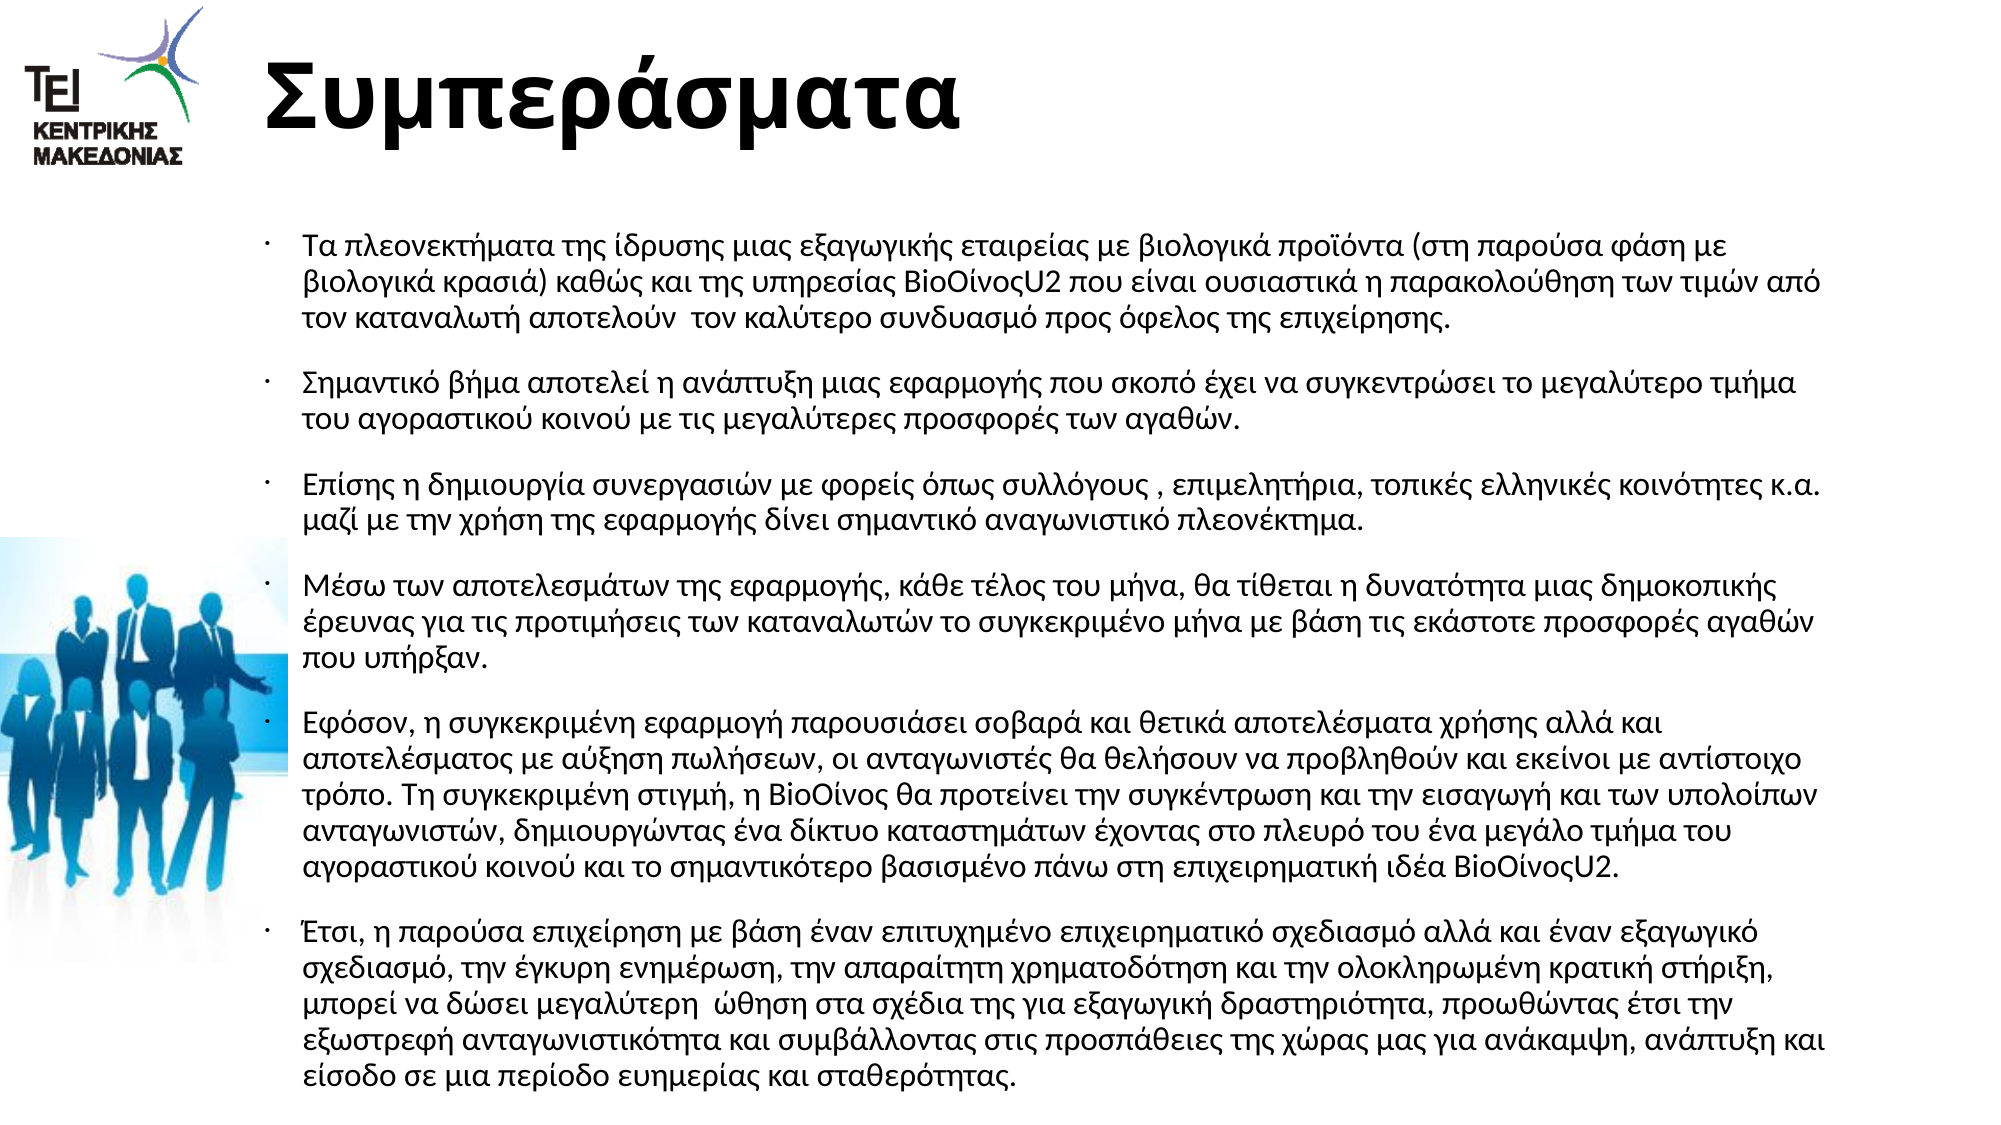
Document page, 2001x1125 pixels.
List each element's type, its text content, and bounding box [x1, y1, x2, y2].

list Τα πλεονεκτήματα της ίδρυσης μιας εξαγωγικής εταιρείας με βιολογικά προϊόντα (στη παρούσα φάση με βιολογικά κρασιά) καθώς και της υπηρεσίας BioΟίνοςU2 που είναι ουσιαστικά η παρακολούθηση των τιμών από τον καταναλωτή αποτελούν τον καλύτερο συνδυασμό προς όφελος της επιχείρησης. Σημαντικό βήμα αποτελεί η ανάπτυξη μιας εφαρμογής που σκοπό έχει να συγκεντρώσει το μεγαλύτερο τμήμα του αγοραστικού κοινού με τις μεγαλύτερες προσφορές των αγαθών. Επίσης η δημιουργία συνεργασιών με φορείς όπως συλλόγους , επιμελητήρια, τοπικές ελληνικές κοινότητες κ.α. μαζί με την χρήση της εφαρμογής δίνει σημαντικό αναγωνιστικό πλεονέκτημα. Μέσω των αποτελεσμάτων της εφαρμογής, κάθε τέλος του μήνα, θα τίθεται η δυνατότητα μιας δημοκοπικής έρευνας για τις προτιμήσεις των καταναλωτών το συγκεκριμένο μήνα με βάση τις εκάστοτε προσφορές αγαθών που υπήρξαν. Εφόσον, η συγκεκριμένη εφαρμογή παρουσιάσει σοβαρά και θετικά αποτελέσματα χρήσης αλλά και αποτελέσματος με αύξηση πωλήσεων, οι ανταγωνιστές θα θελήσουν να προβληθούν και εκείνοι με αντίστοιχο τρόπο. Τη συγκεκριμένη στιγμή, η BioΟίνος θα προτείνει την συγκέντρωση και την εισαγωγή και των υπολοίπων ανταγωνιστών, δημιουργώντας ένα δίκτυο καταστημάτων έχοντας στο πλευρό του ένα μεγάλο τμήμα του αγοραστικού κοινού και το σημαντικότερο βασισμένο πάνω στη επιχειρηματική ιδέα BioOίνοςU2. Έτσι, η παρούσα επιχείρηση με βάση έναν επιτυχημένο επιχειρηματικό σχεδιασμό αλλά και έναν εξαγωγικό σχεδιασμό, την έγκυρη ενημέρωση, την απαραίτητη χρηματοδότηση και την ολοκληρωμένη κρατική στήριξη, μπορεί να δώσει μεγαλύτερη ώθηση στα σχέδια της για εξαγωγική δραστηριότητα, προωθώντας έτσι την εξωστρεφή ανταγωνιστικότητα και συμβάλλοντας στις προσπάθειες της χώρας μας για ανάκαμψη, ανάπτυξη και είσοδο σε μια περίοδο ευημερίας και σταθερότητας. Η προσπάθεια αυτή θα χρειαστεί εκτός από τη άυλη στήριξη των πληροφοριών και του εξαγωγικού οδηγού που παρουσιάστηκε σε αυτή τη μελέτη, να λάβει και υλική στήριξη υπό τη μορφή των χρηματοδοτήσεων και των επιδοτούμενων δράσεων αλλά και την ένθερμη υποστήριξη του καταναλωτικού κοινού. [249, 220, 1863, 994]
picture [0, 537, 249, 963]
picture [0, 0, 135, 169]
title Συμπεράσματα [249, 41, 1863, 192]
